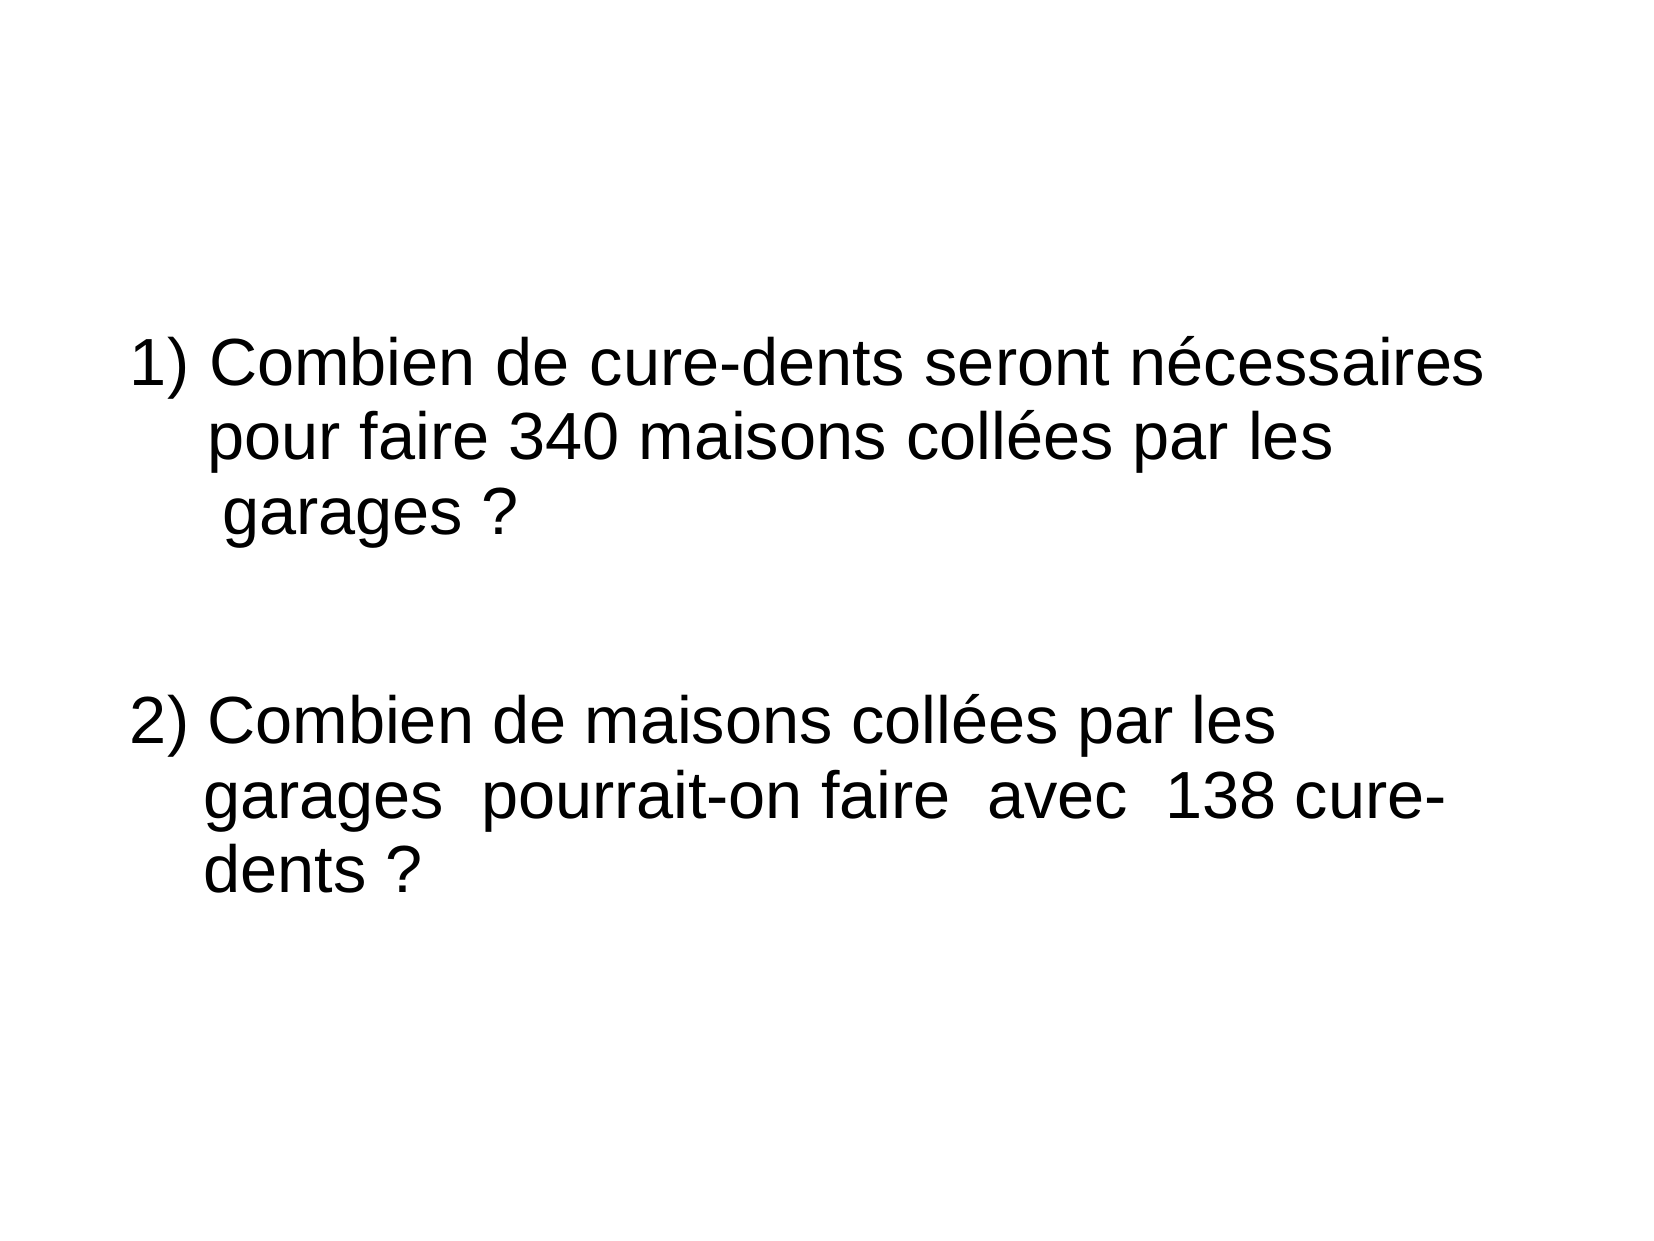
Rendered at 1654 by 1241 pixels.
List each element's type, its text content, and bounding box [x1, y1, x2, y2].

list 1) Combien de cure-dents seront nécessaires pour faire 340 maisons collées par les garages ? 2) Combien de maisons collées par les garages pourrait-on faire avec 138 cure- dents ? [59, 324, 1548, 1144]
